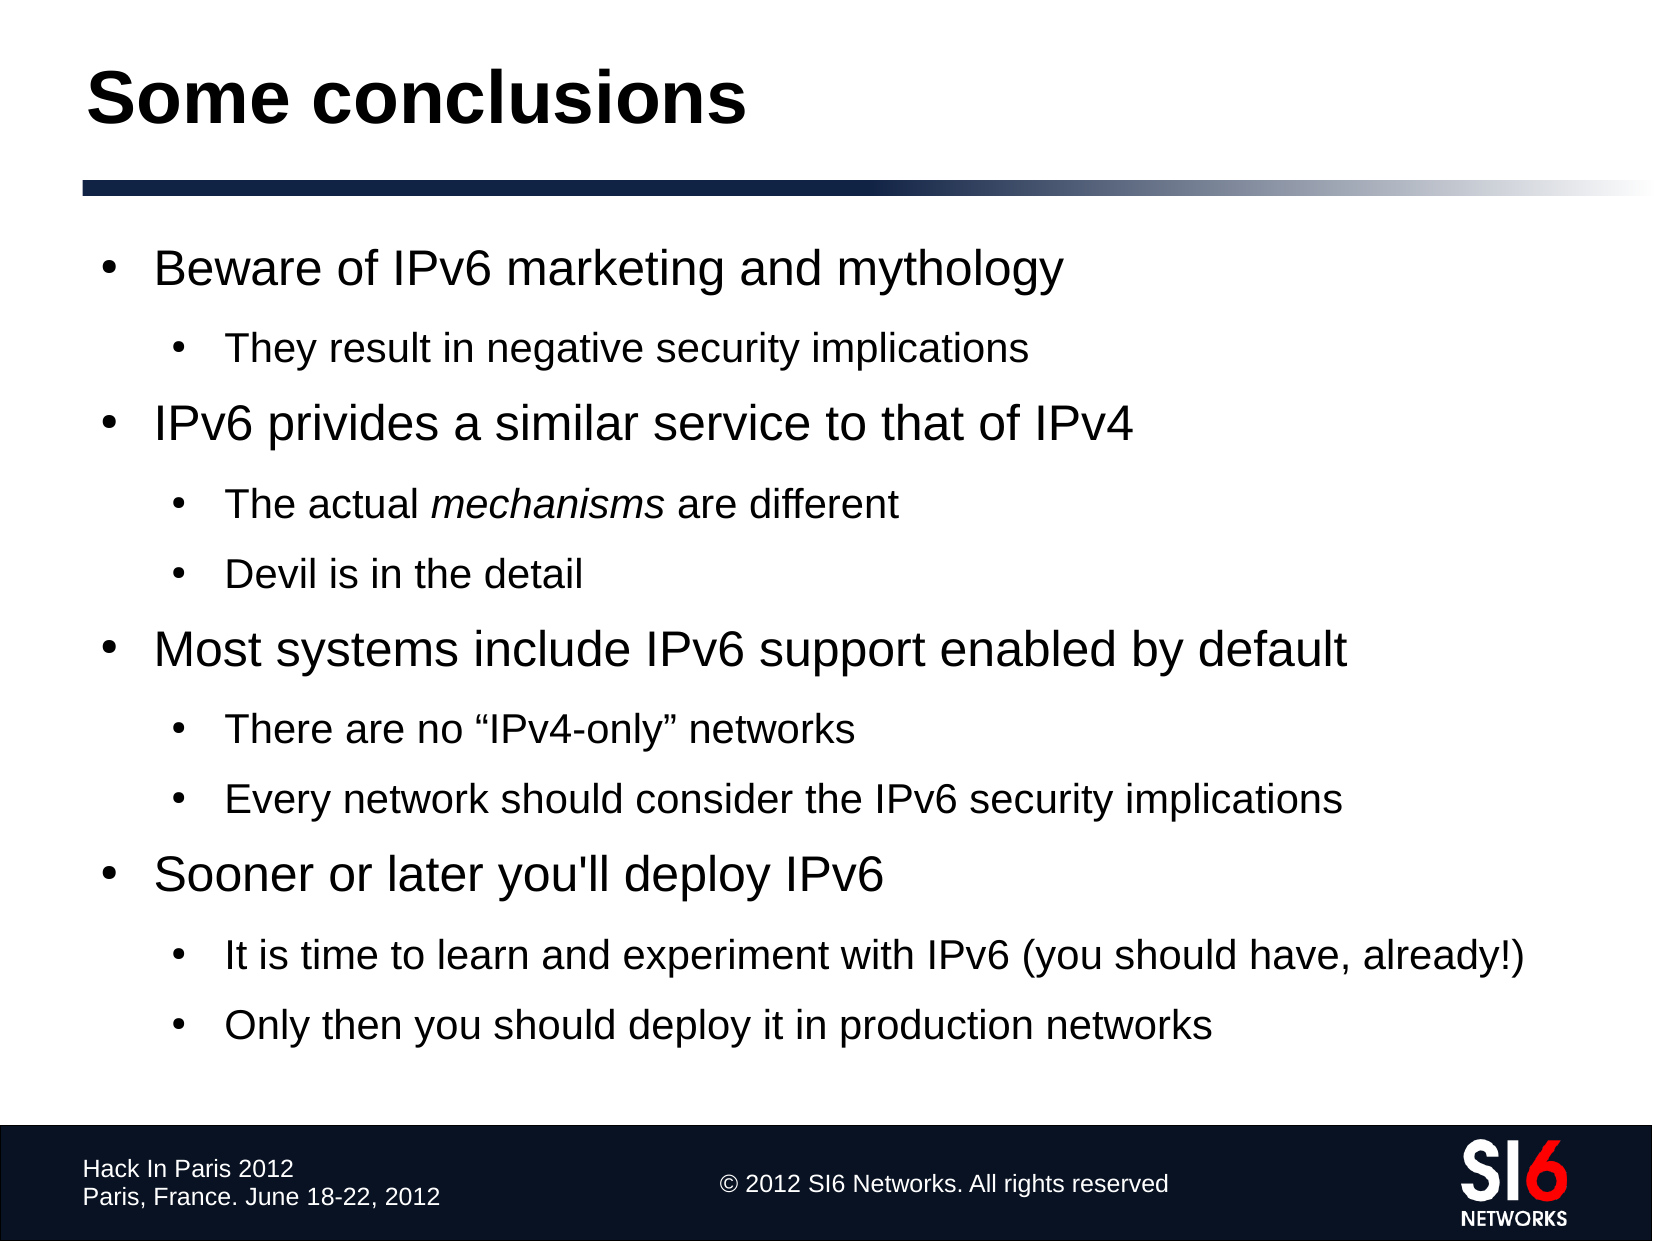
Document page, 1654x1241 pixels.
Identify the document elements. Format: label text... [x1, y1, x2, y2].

title Some conclusions [86, 30, 1576, 166]
list Beware of IPv6 marketing and mythology They result in negative security implications IPv6 privides a similar service to that of IPv4 The actual mechanisms are different Devil is in the detail Most systems include IPv6 support enabled by default There are no “IPv4-only” networks Every network should consider the IPv6 security implications Sooner or later you'll deploy IPv6 It is time to learn and experiment with IPv6 (you should have, already!) Only then you should deploy it in production networks [82, 240, 1571, 1109]
picture [1461, 1139, 1567, 1226]
